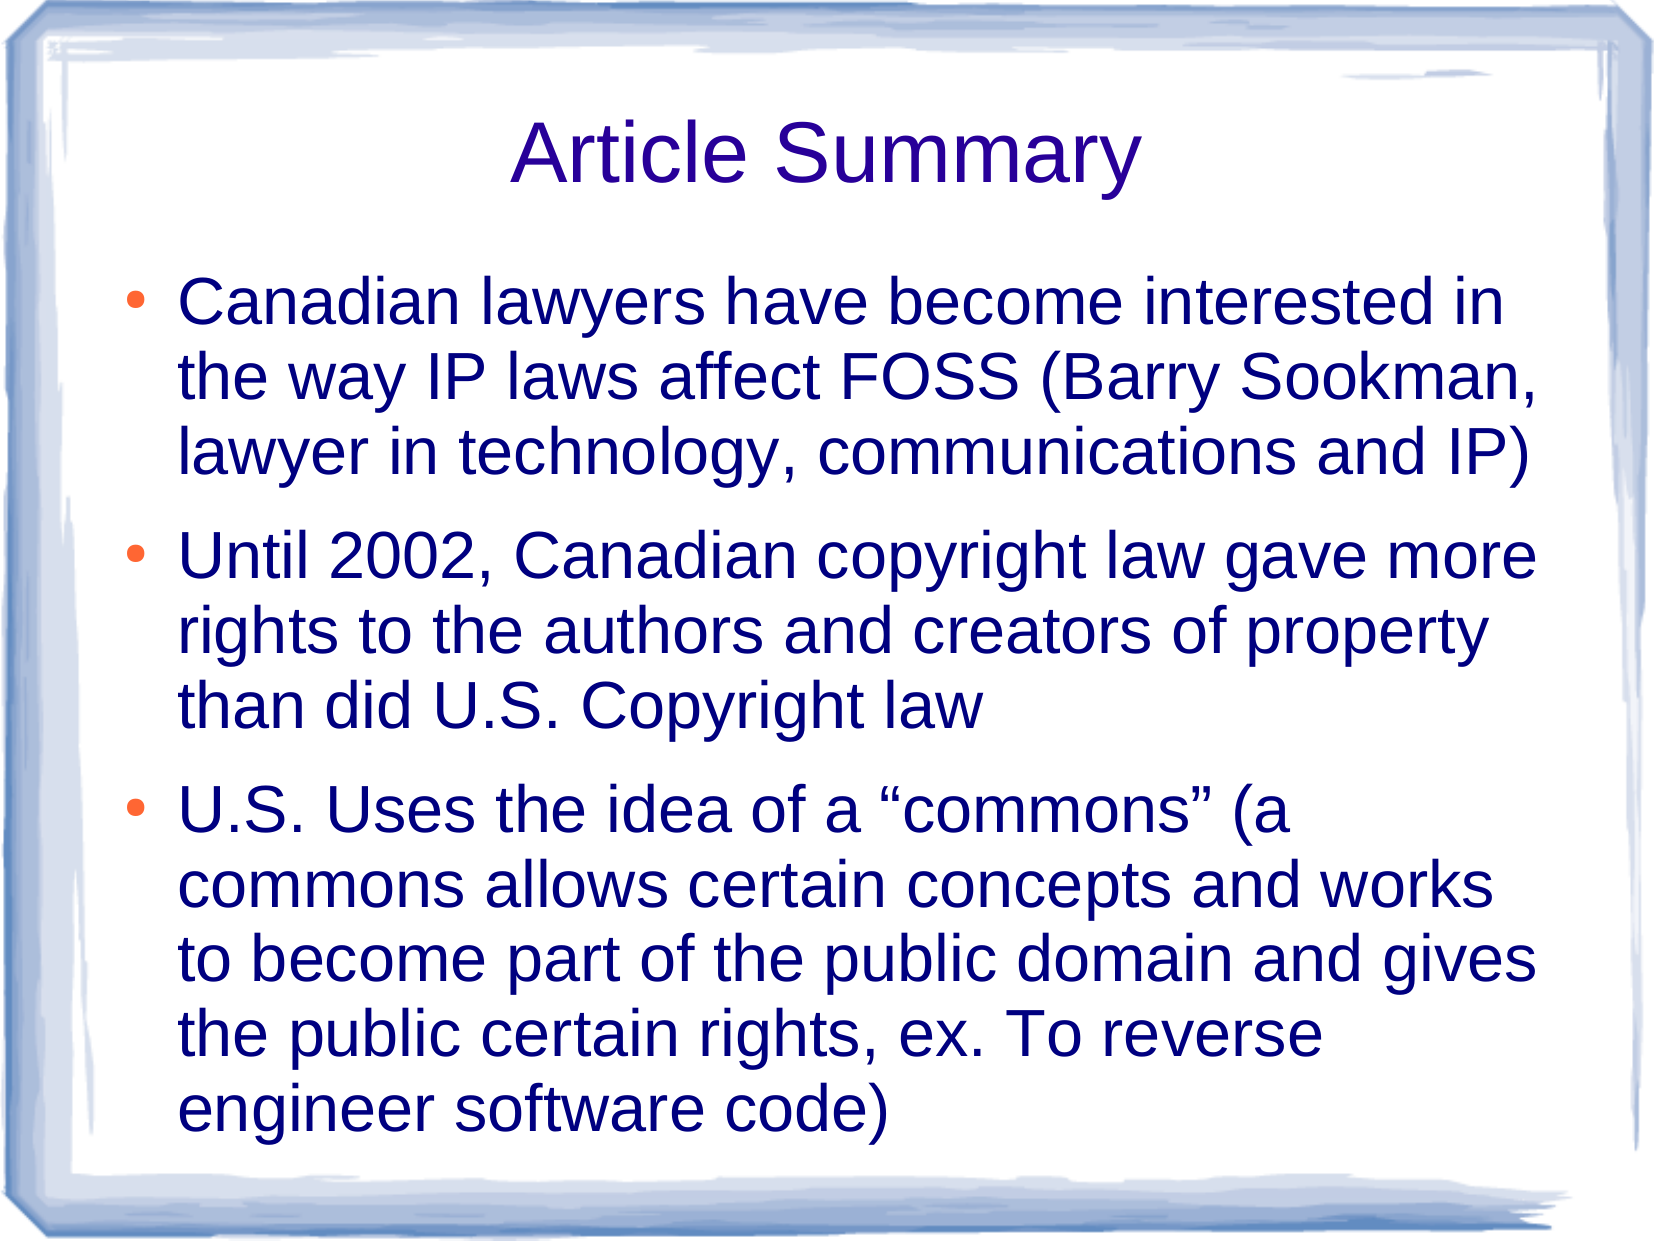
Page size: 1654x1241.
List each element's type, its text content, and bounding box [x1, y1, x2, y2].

title Article Summary [82, 49, 1571, 257]
picture [0, 0, 1654, 1241]
list Canadian lawyers have become interested in the way IP laws affect FOSS (Barry Sookman, lawyer in technology, communications and IP) Until 2002, Canadian copyright law gave more rights to the authors and creators of property than did U.S. Copyright law U.S. Uses the idea of a “commons” (a commons allows certain concepts and works to become part of the public domain and gives the public certain rights, ex. To reverse engineer software code) [106, 264, 1559, 1146]
